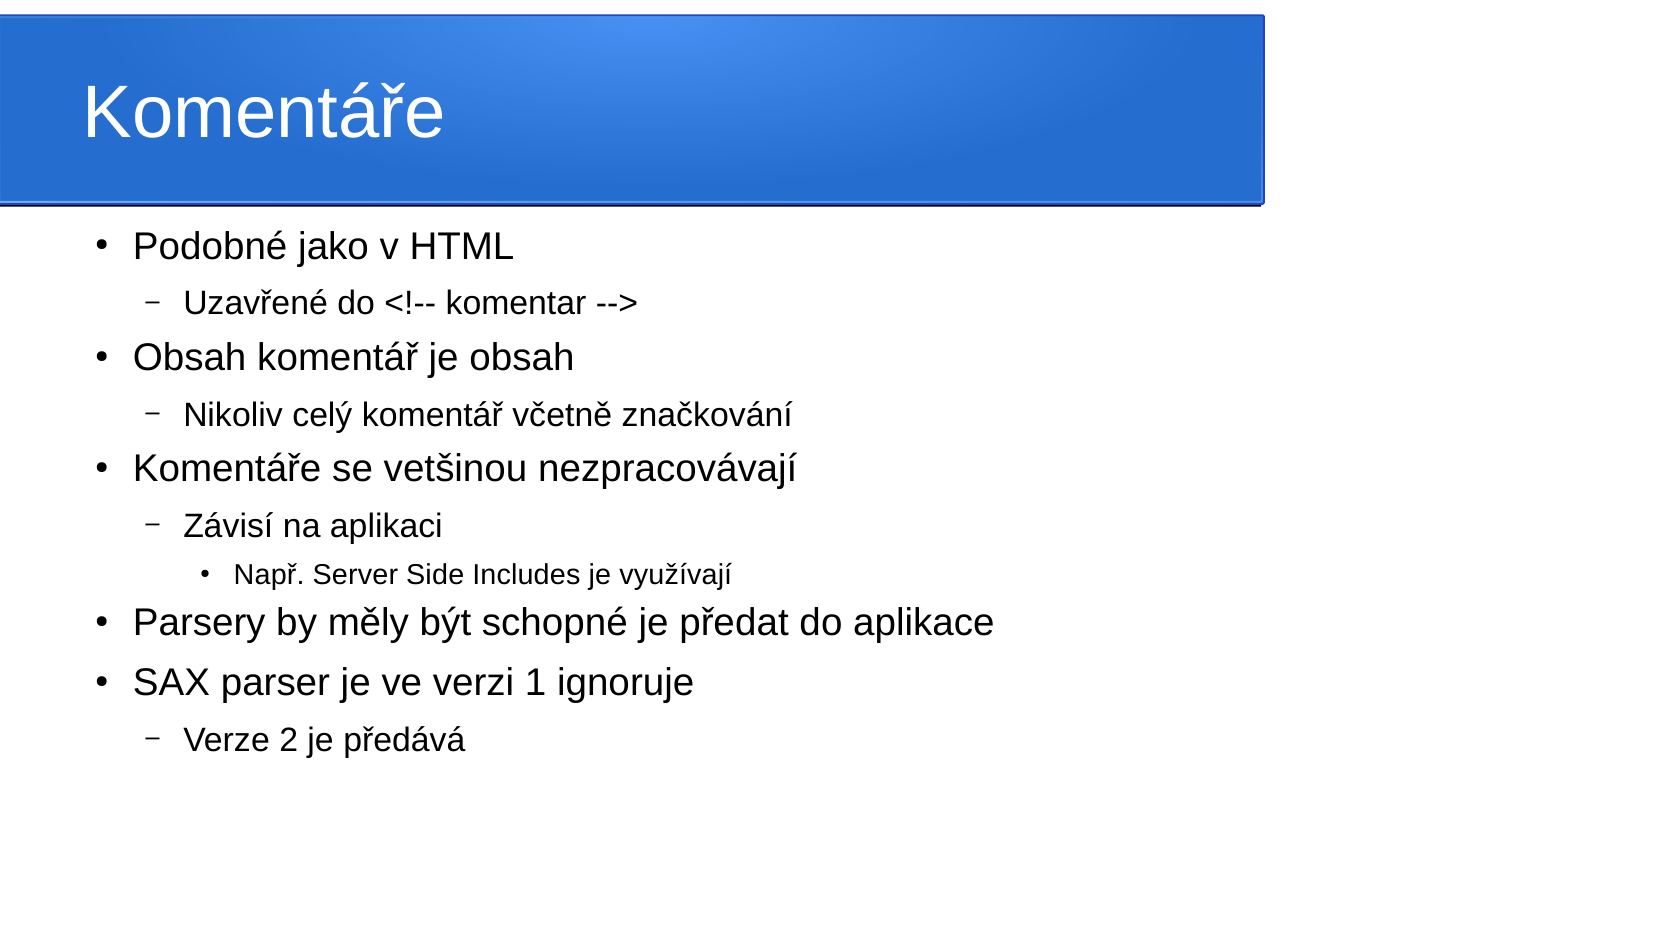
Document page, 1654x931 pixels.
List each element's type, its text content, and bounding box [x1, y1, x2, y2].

title Komentáře [82, 35, 1235, 189]
list Podobné jako v HTML Uzavřené do <!-- komentar --> Obsah komentář je obsah Nikoliv celý komentář včetně značkování Komentáře se vetšinou nezpracovávají Závisí na aplikaci Např. Server Side Includes je využívají Parsery by měly být schopné je předat do aplikace SAX parser je ve verzi 1 ignoruje Verze 2 je předává [82, 224, 1571, 764]
